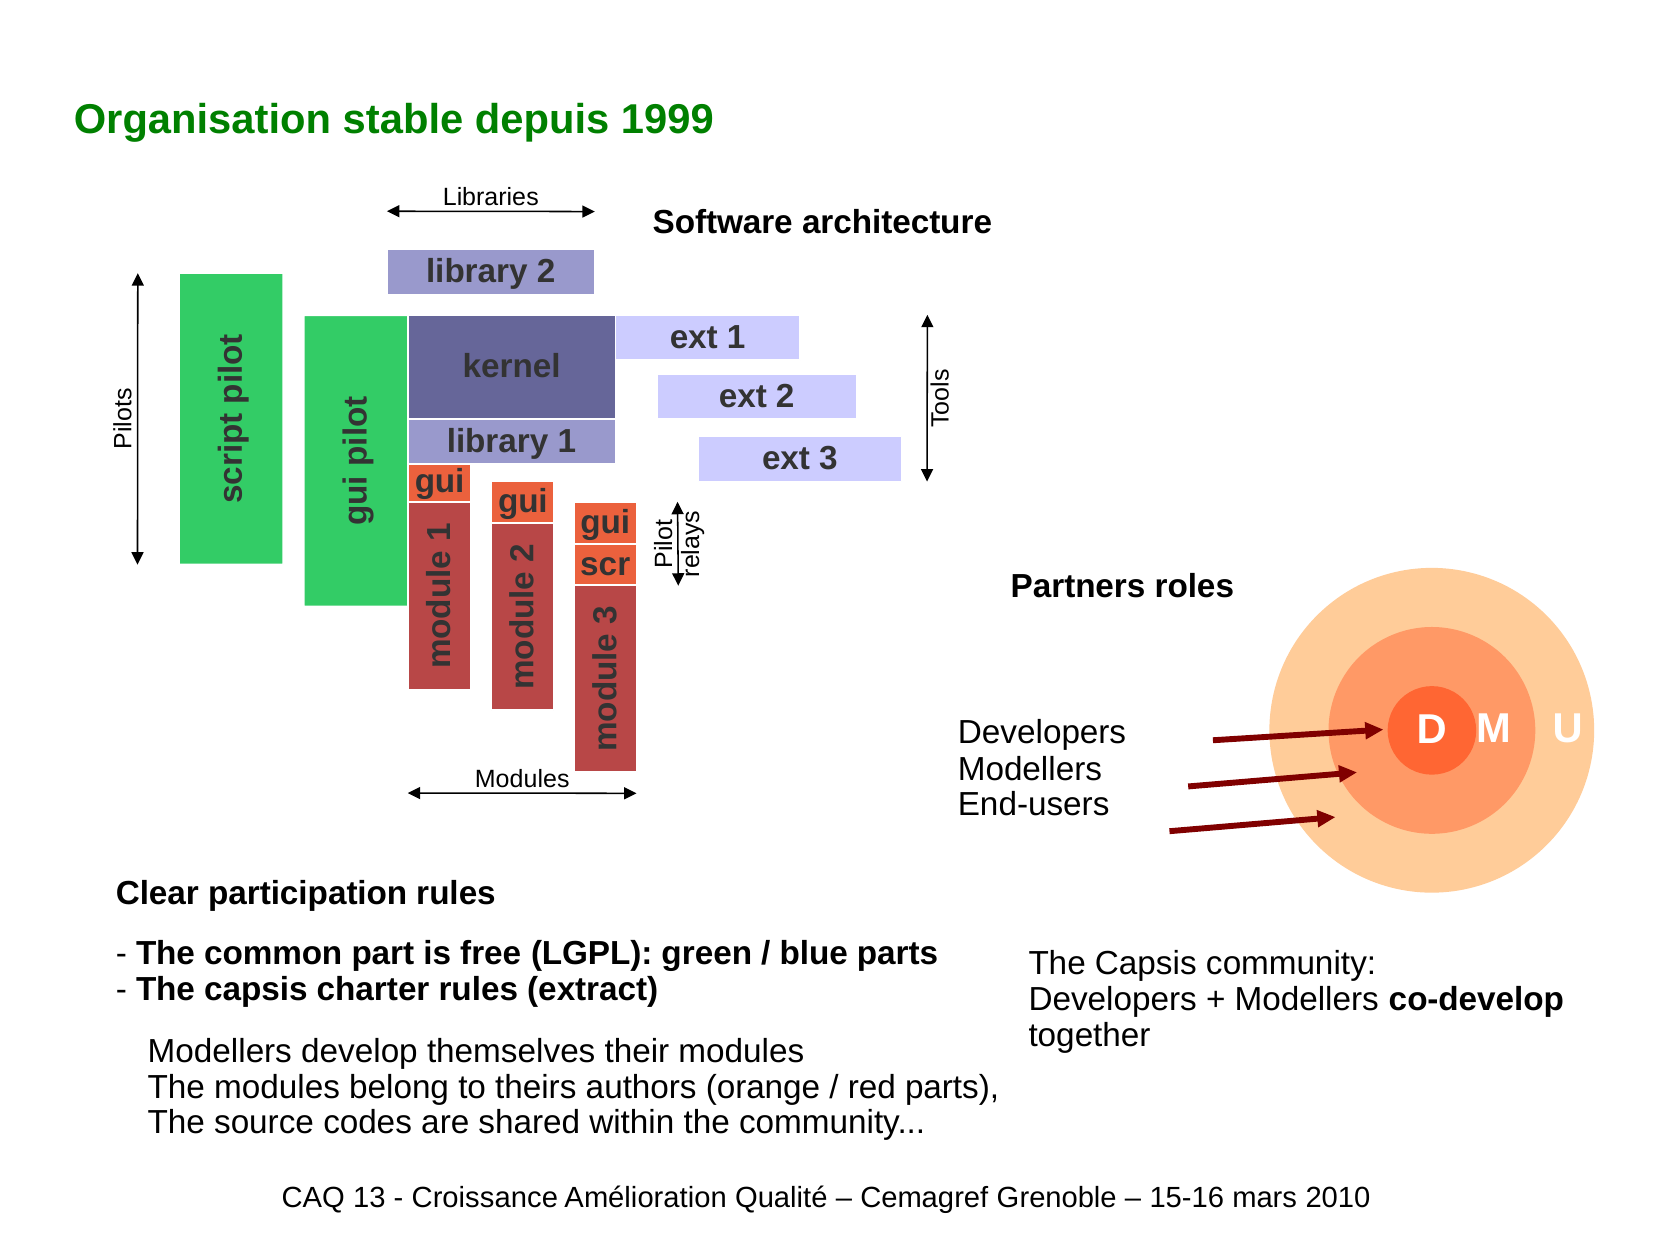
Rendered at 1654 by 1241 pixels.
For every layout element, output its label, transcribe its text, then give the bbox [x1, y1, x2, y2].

text_box Organisation stable depuis 1999 [59, 88, 798, 158]
text_box module 1 [408, 503, 471, 690]
text_box Tools [898, 314, 955, 482]
text_box Libraries [386, 183, 596, 239]
text_box D [1387, 686, 1476, 775]
text_box The Capsis community: Developers + Modellers co-develop together [1013, 938, 1625, 1077]
text_box gui [573, 502, 637, 544]
text_box Modellers develop themselves their modules The modules belong to theirs authors (orange / red parts), The source codes are shared within the community... [147, 1033, 1034, 1150]
text_box Developers Modellers End-users [943, 707, 1230, 851]
text_box library 1 [407, 418, 616, 465]
text_box module 2 [491, 524, 554, 711]
text_box ext 1 [615, 315, 801, 361]
text_box Software architecture [652, 204, 1084, 244]
text_box Modules [407, 765, 637, 820]
text_box script pilot [179, 273, 284, 565]
text_box [1269, 567, 1593, 893]
text_box Clear participation rules [115, 875, 674, 915]
text_box kernel [407, 315, 616, 418]
text_box gui [491, 481, 555, 524]
text_box gui pilot [303, 315, 408, 607]
text_box Pilots [109, 272, 164, 565]
text_box library 2 [386, 249, 595, 295]
text_box ext 3 [698, 436, 898, 482]
text_box - The common part is free (LGPL): green / blue parts - The capsis charter rules (extract) [115, 935, 975, 1033]
text_box gui [408, 465, 471, 503]
text_box U [1552, 706, 1612, 755]
text_box M [1476, 706, 1536, 755]
text_box Partners roles [995, 561, 1298, 619]
text_box Pilot relays [650, 501, 705, 587]
text_box ext 2 [657, 373, 857, 420]
text_box module 3 [574, 585, 638, 773]
text_box scr [573, 544, 637, 586]
